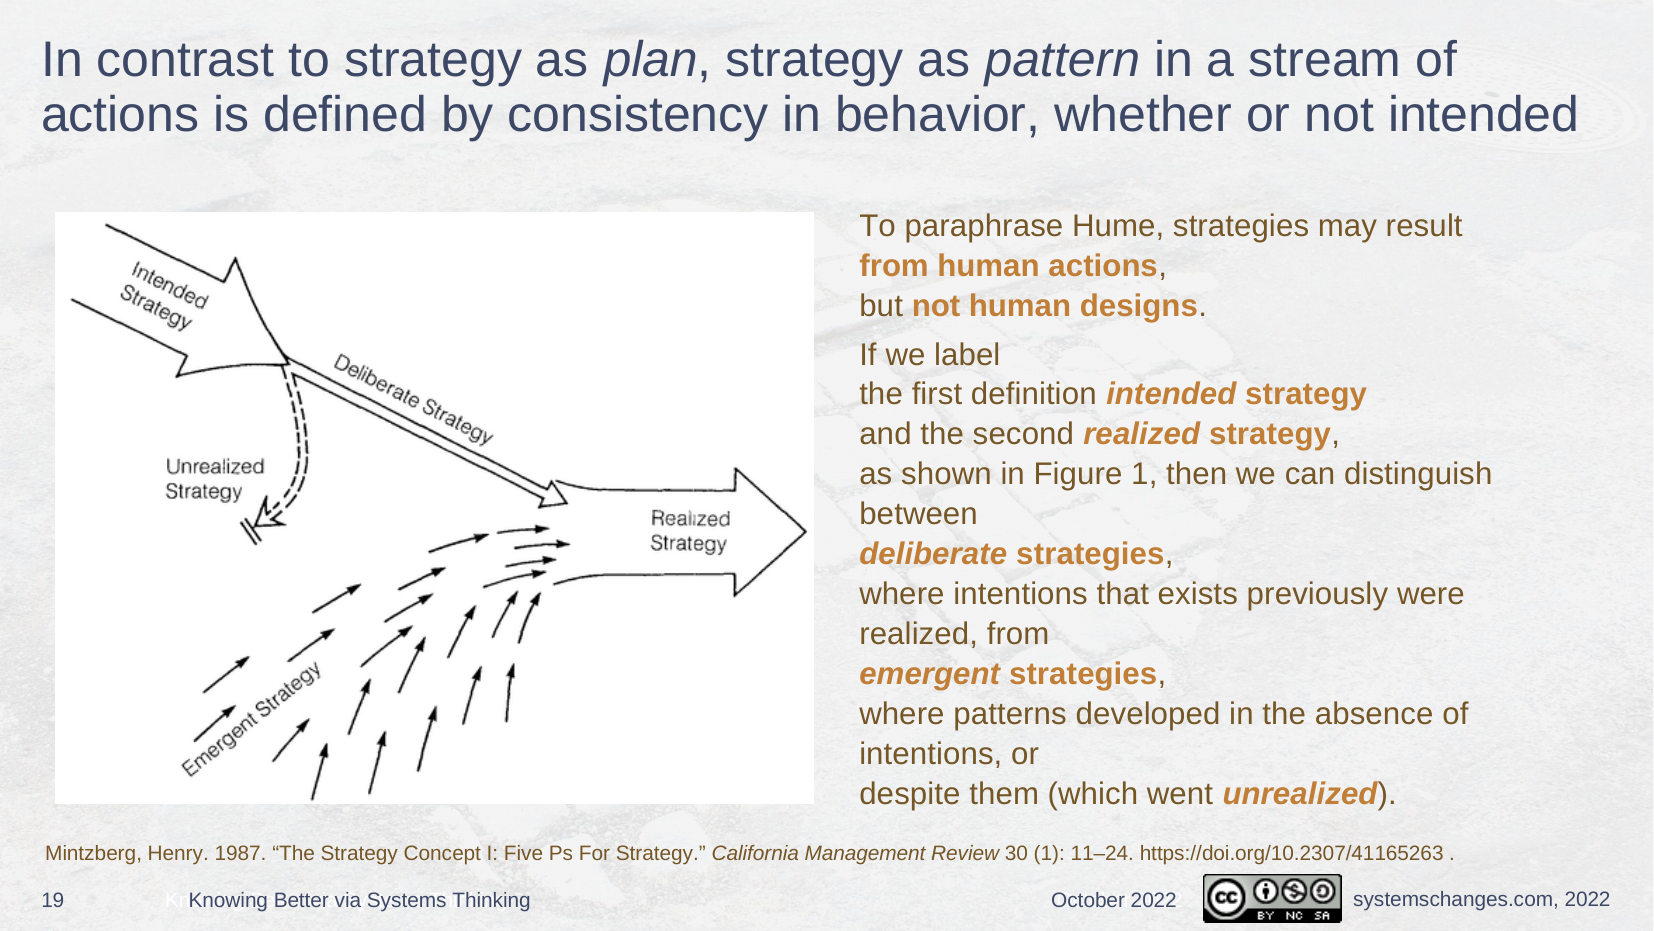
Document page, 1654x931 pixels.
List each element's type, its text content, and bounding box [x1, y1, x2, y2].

text_box To paraphrase Hume, strategies may result from human actions, but not human designs. If we label the first definition intended strategy and the second realized strategy, as shown in Figure 1, then we can distinguish between deliberate strategies, where intentions that exists previously were realized, from emergent strategies, where patterns developed in the absence of intentions, or despite them (which went unrealized). [856, 199, 1554, 814]
title In contrast to strategy as plan, strategy as pattern in a stream of actions is defined by consistency in behavior, whether or not intended [41, 30, 1613, 176]
text_box Mintzberg, Henry. 1987. “The Strategy Concept I: Five Ps For Strategy.” California Management Review 30 (1): 11–24. https://doi.org/10.2307/41165263 . [42, 839, 1494, 869]
picture [0, 0, 1654, 931]
